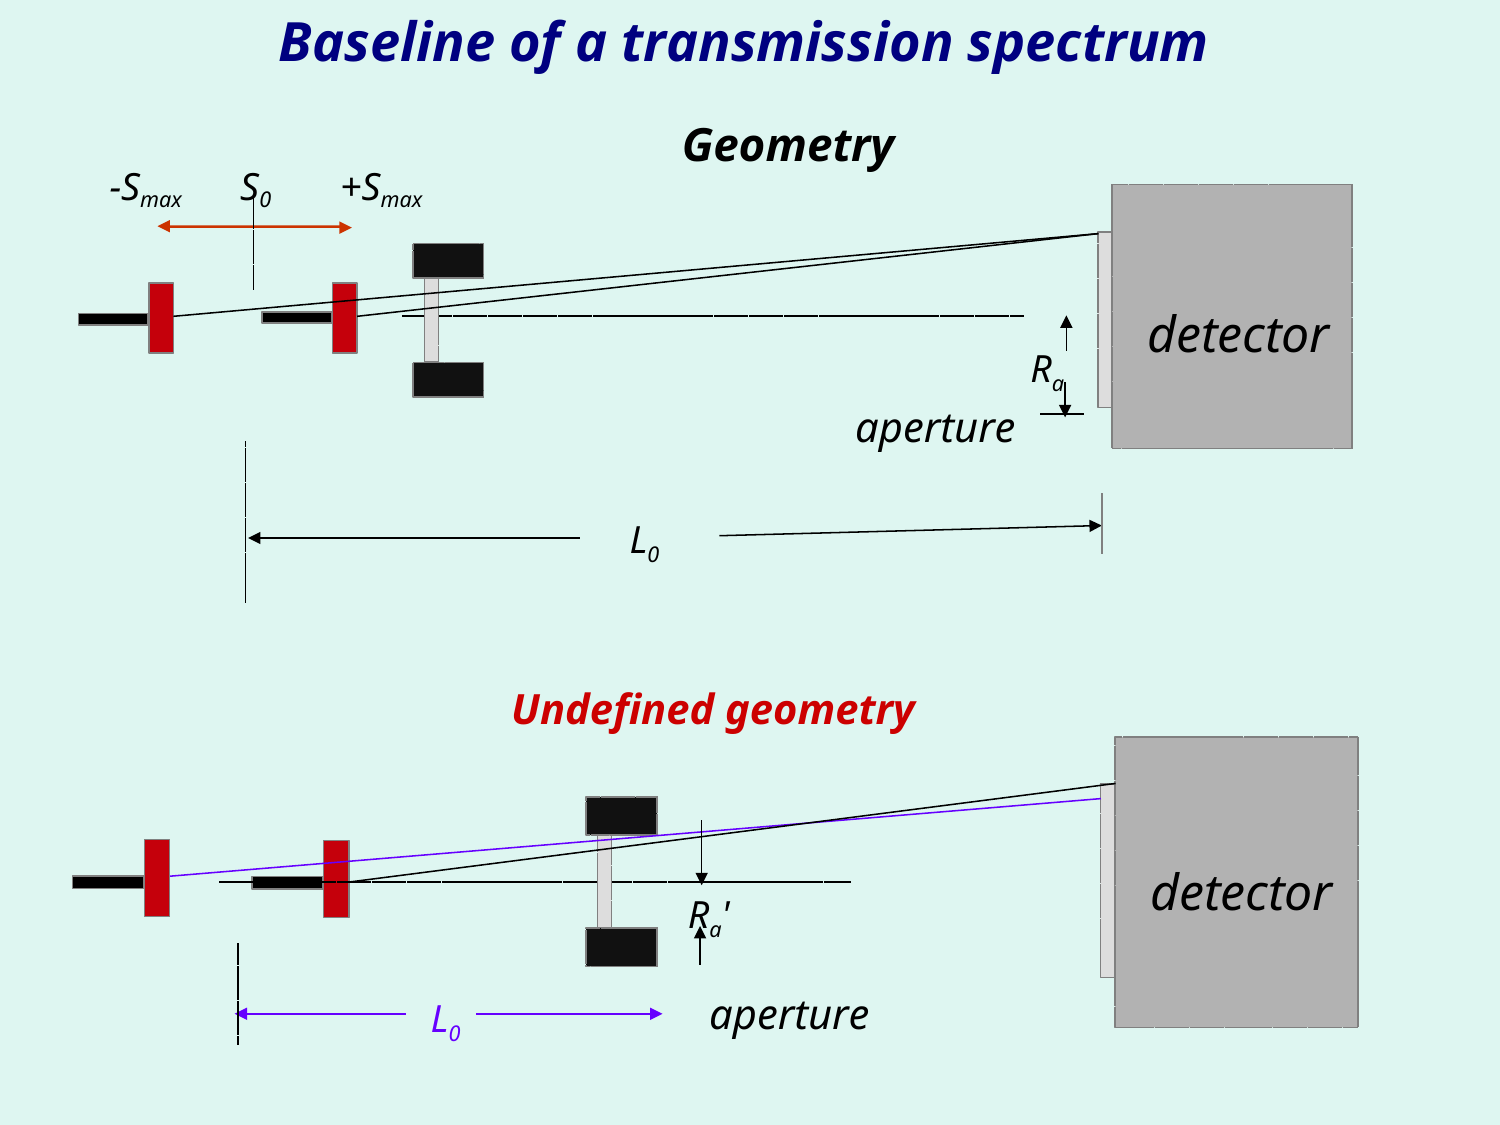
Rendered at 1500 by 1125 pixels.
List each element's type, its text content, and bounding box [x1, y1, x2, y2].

text_box [413, 309, 484, 398]
text_box [72, 839, 170, 917]
text_box Baseline of a transmission spectrum [22, 0, 1480, 104]
text_box [261, 301, 358, 353]
text_box [1100, 737, 1359, 1028]
text_box detector [1135, 853, 1335, 918]
text_box detector [1132, 294, 1329, 353]
text_box [252, 863, 349, 918]
text_box aperture [739, 1009, 750, 1026]
text_box Ra' [673, 883, 754, 946]
text_box S0 [262, 193, 269, 206]
text_box +Smax [325, 155, 457, 207]
text_box Ra [1015, 337, 1090, 395]
text_box [323, 840, 349, 862]
text_box [586, 796, 658, 839]
text_box [424, 294, 439, 307]
text_box aperture [694, 980, 878, 1036]
text_box Ra' [695, 904, 705, 914]
text_box [1097, 184, 1353, 449]
text_box aperture [840, 393, 1021, 444]
text_box aperture [885, 422, 896, 439]
text_box Geometry [667, 107, 915, 183]
text_box -Smax [75, 155, 205, 207]
text_box detector [1154, 328, 1168, 349]
text_box L0 [415, 987, 483, 1046]
text_box [413, 243, 484, 293]
text_box S0 [225, 155, 292, 207]
text_box [78, 283, 174, 353]
text_box L0 [614, 508, 685, 576]
text_box [586, 850, 658, 967]
text_box Undefined geometry [496, 675, 998, 751]
text_box [332, 283, 358, 301]
text_box [597, 841, 612, 849]
